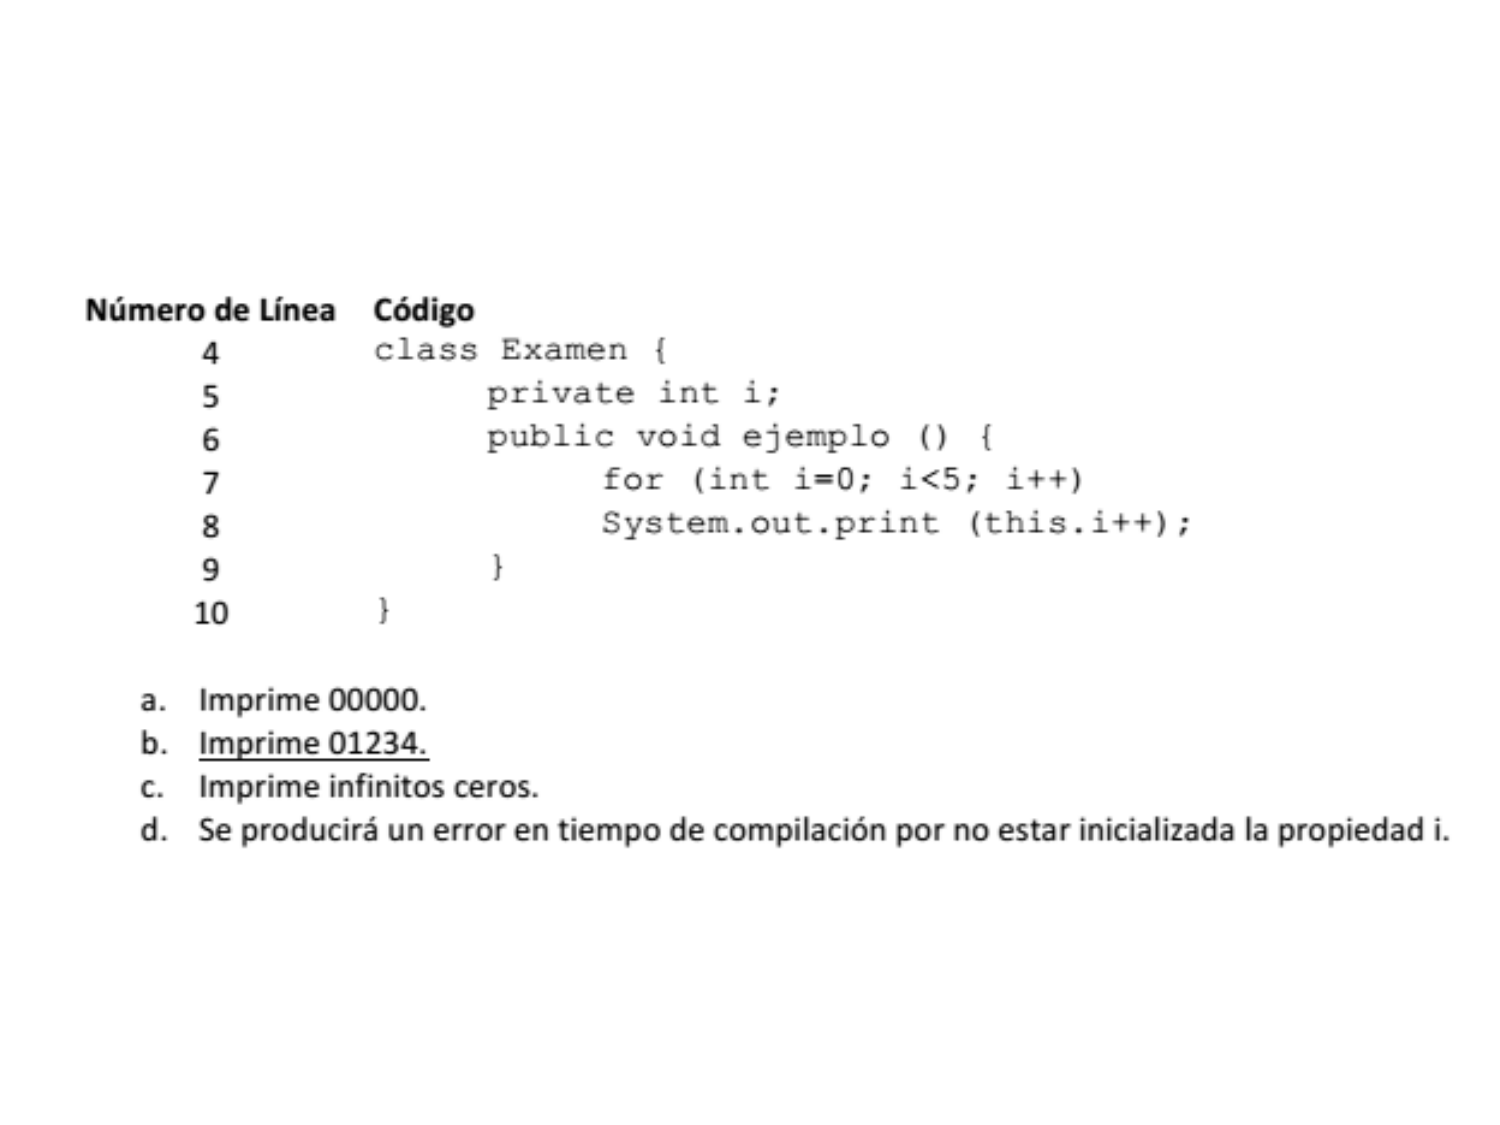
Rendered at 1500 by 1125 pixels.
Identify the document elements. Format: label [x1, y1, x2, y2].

picture [41, 278, 1476, 858]
